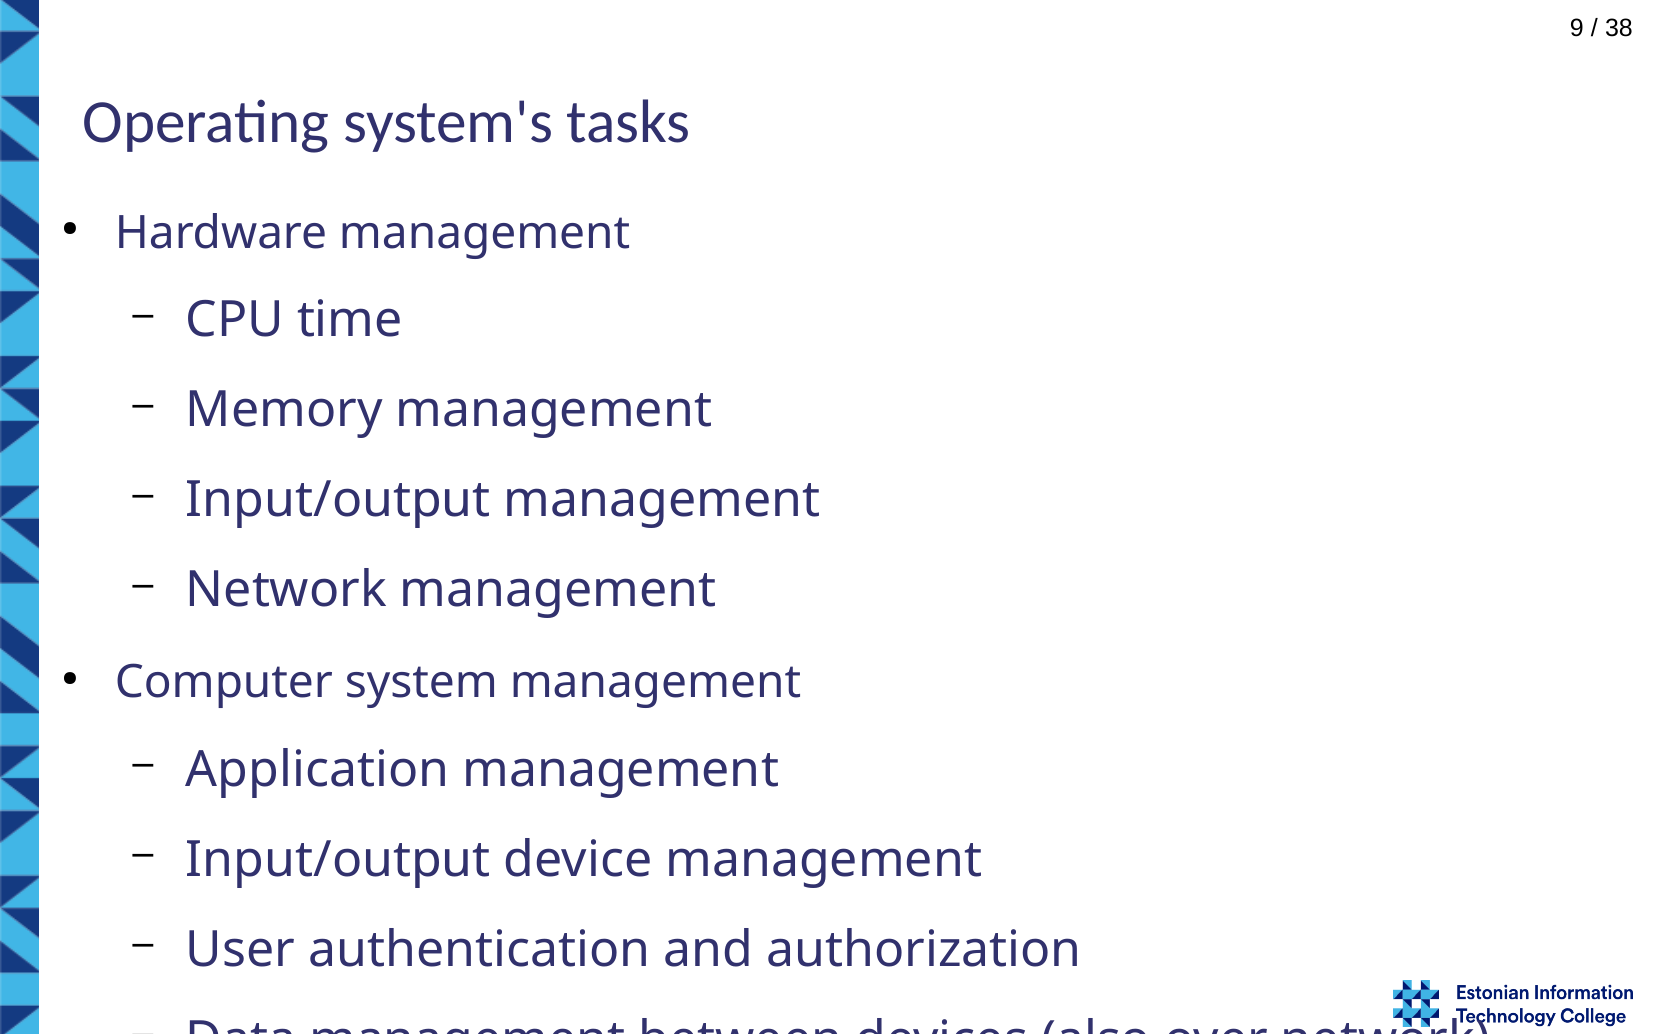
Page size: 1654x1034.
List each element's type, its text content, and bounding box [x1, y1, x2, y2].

picture [1393, 980, 1633, 1027]
list Hardware management CPU time Memory management Input/output management Network management Computer system management Application management Input/output device management User authentication and authorization Data management between devices (also over network) [44, 198, 1611, 1009]
title Operating system's tasks [82, 41, 1571, 198]
